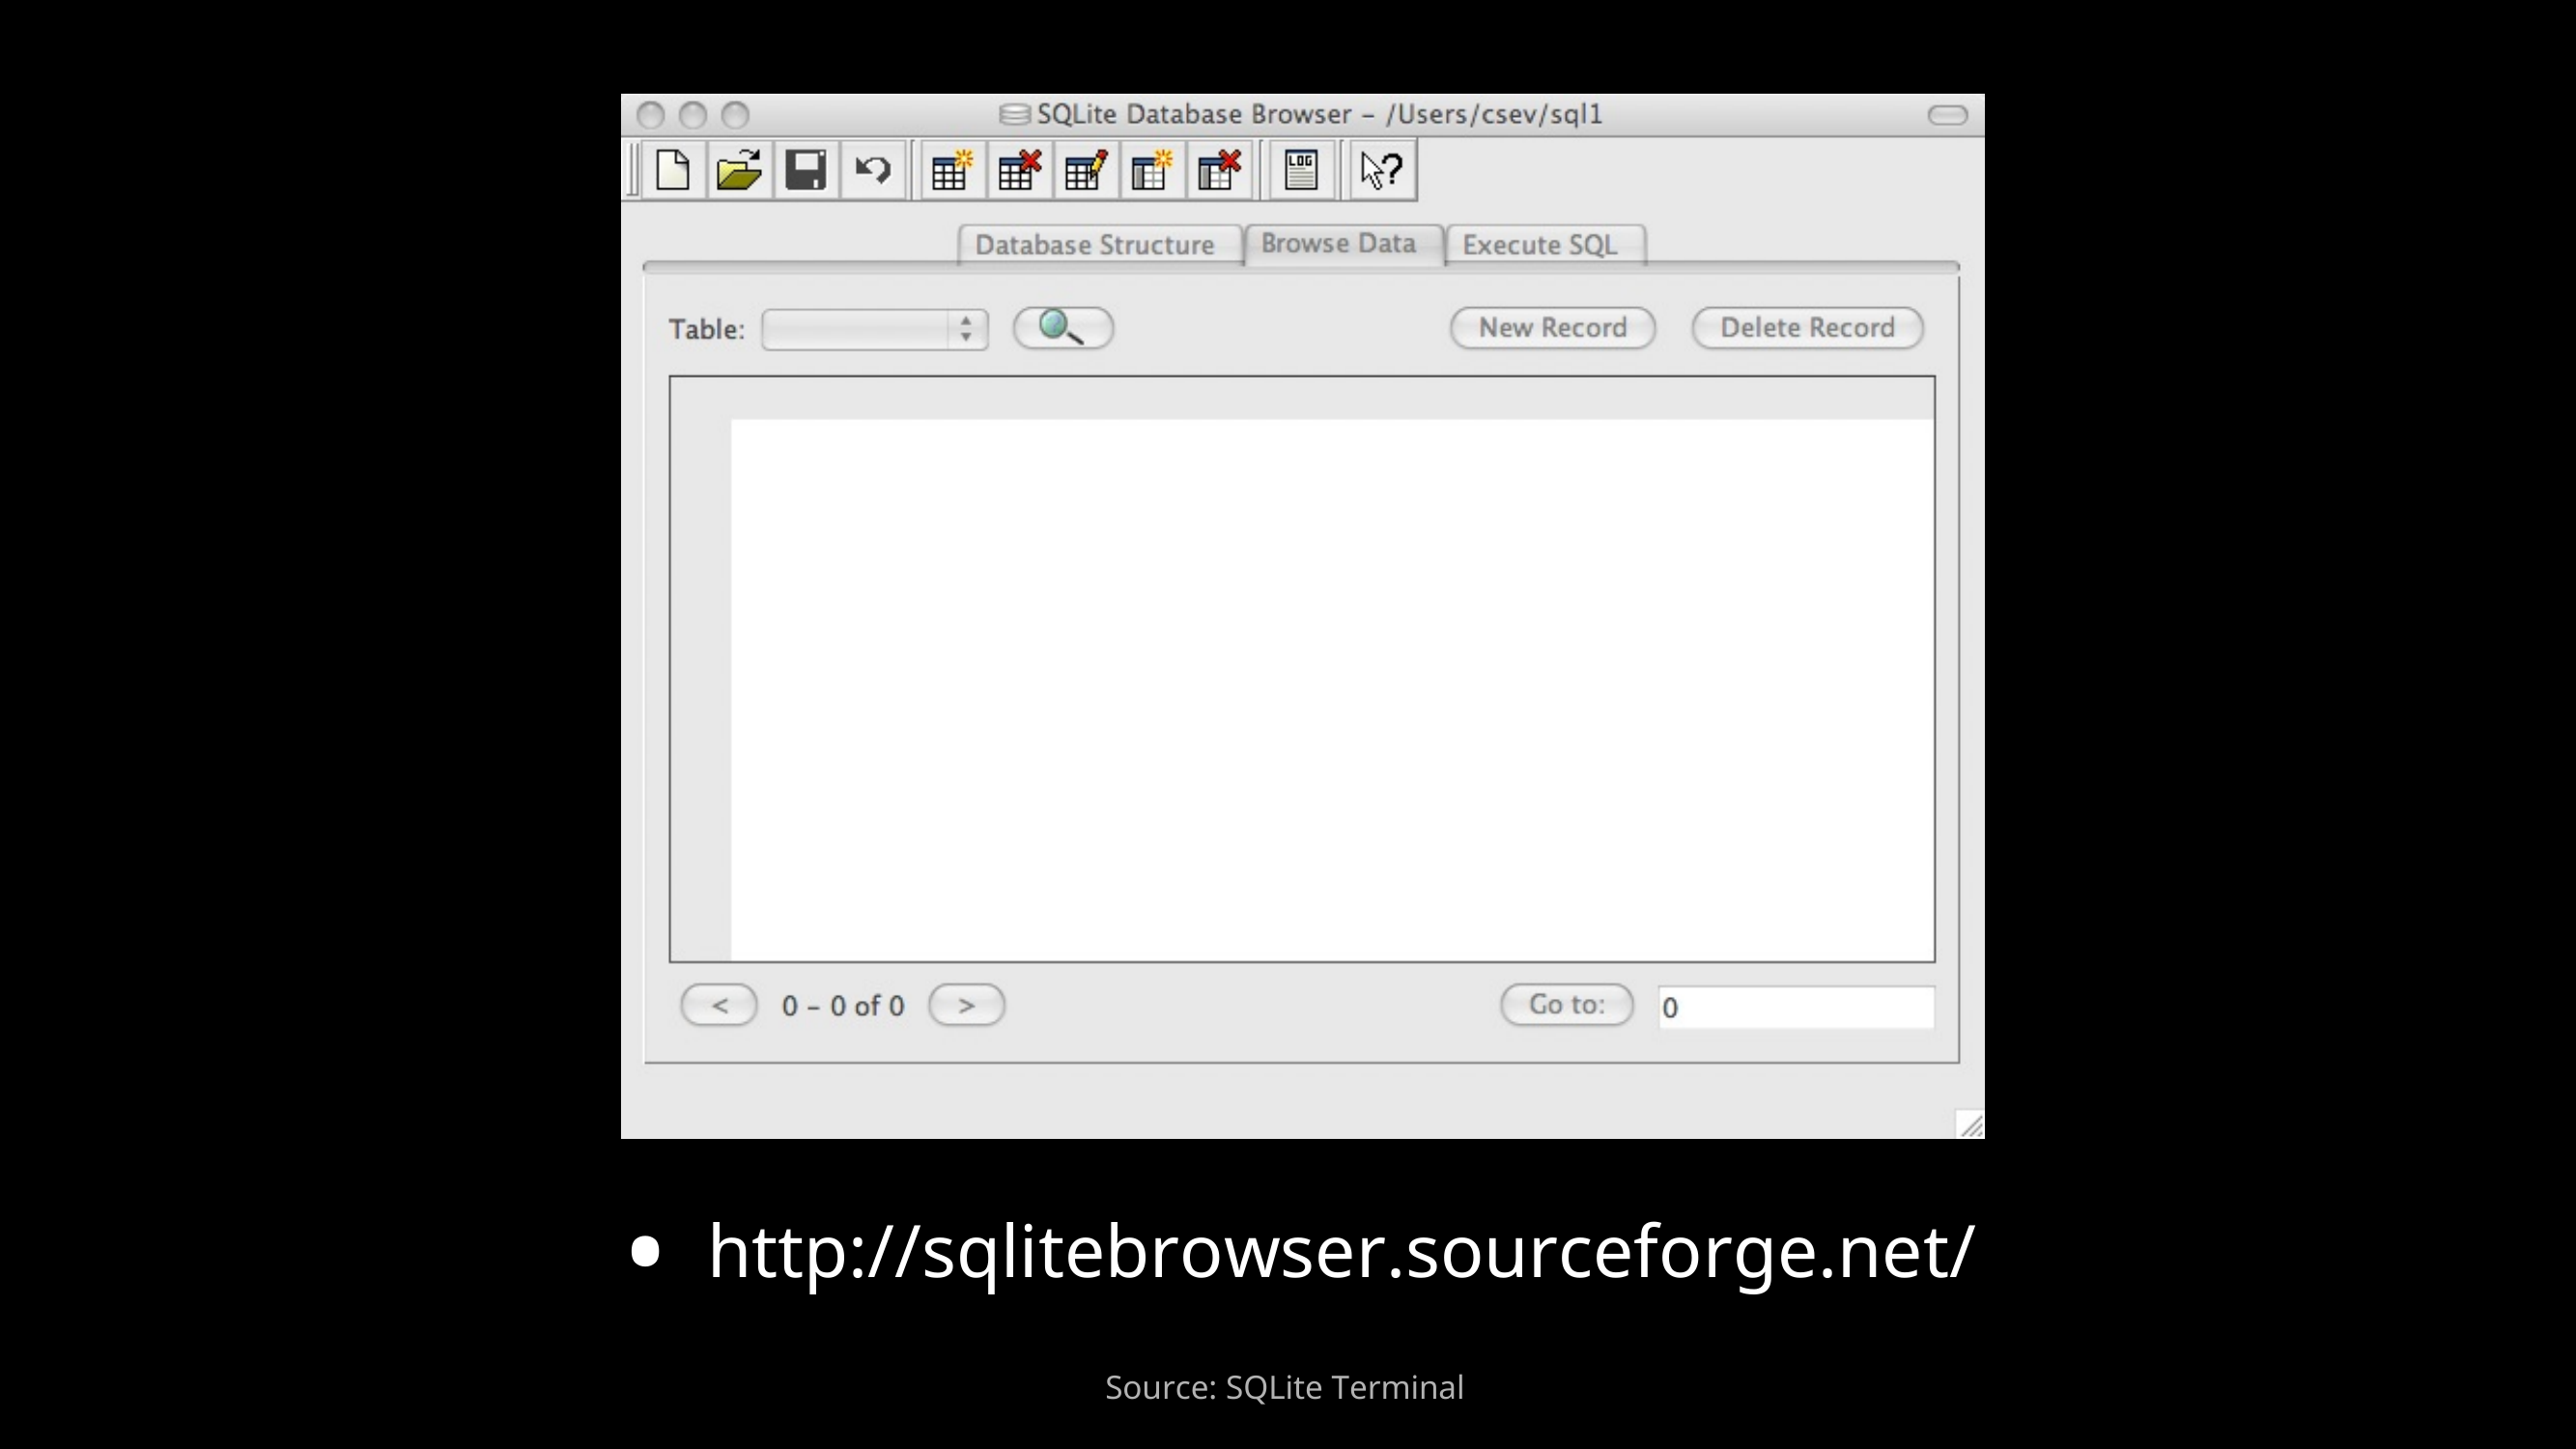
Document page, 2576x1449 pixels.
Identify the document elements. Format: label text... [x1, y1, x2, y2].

picture [621, 94, 1985, 1139]
text_box Source: SQLite Terminal [1090, 1359, 1481, 1413]
text_box http://sqlitebrowser.sourceforge.net/ [588, 1205, 1978, 1293]
